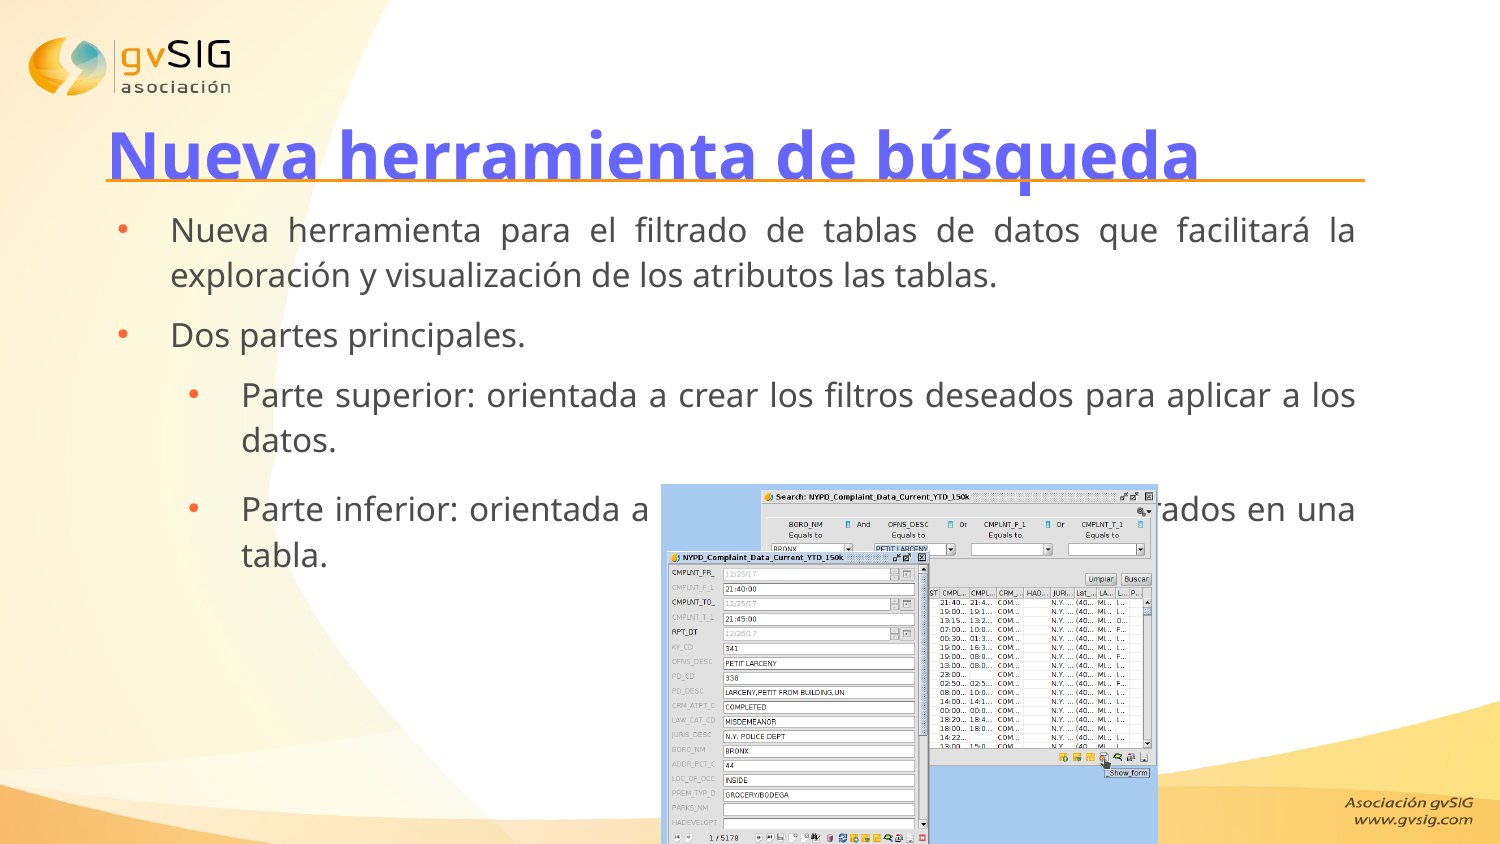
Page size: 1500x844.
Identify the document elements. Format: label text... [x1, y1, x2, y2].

title Nueva herramienta de búsqueda [106, 115, 1457, 193]
list Nueva herramienta para el filtrado de tablas de datos que facilitará la exploración y visualización de los atributos las tablas. Dos partes principales. Parte superior: orientada a crear los filtros deseados para aplicar a los datos. Parte inferior: orientada a la visualización de los datos filtrados en una tabla. [99, 129, 1359, 770]
picture [0, 0, 1500, 844]
